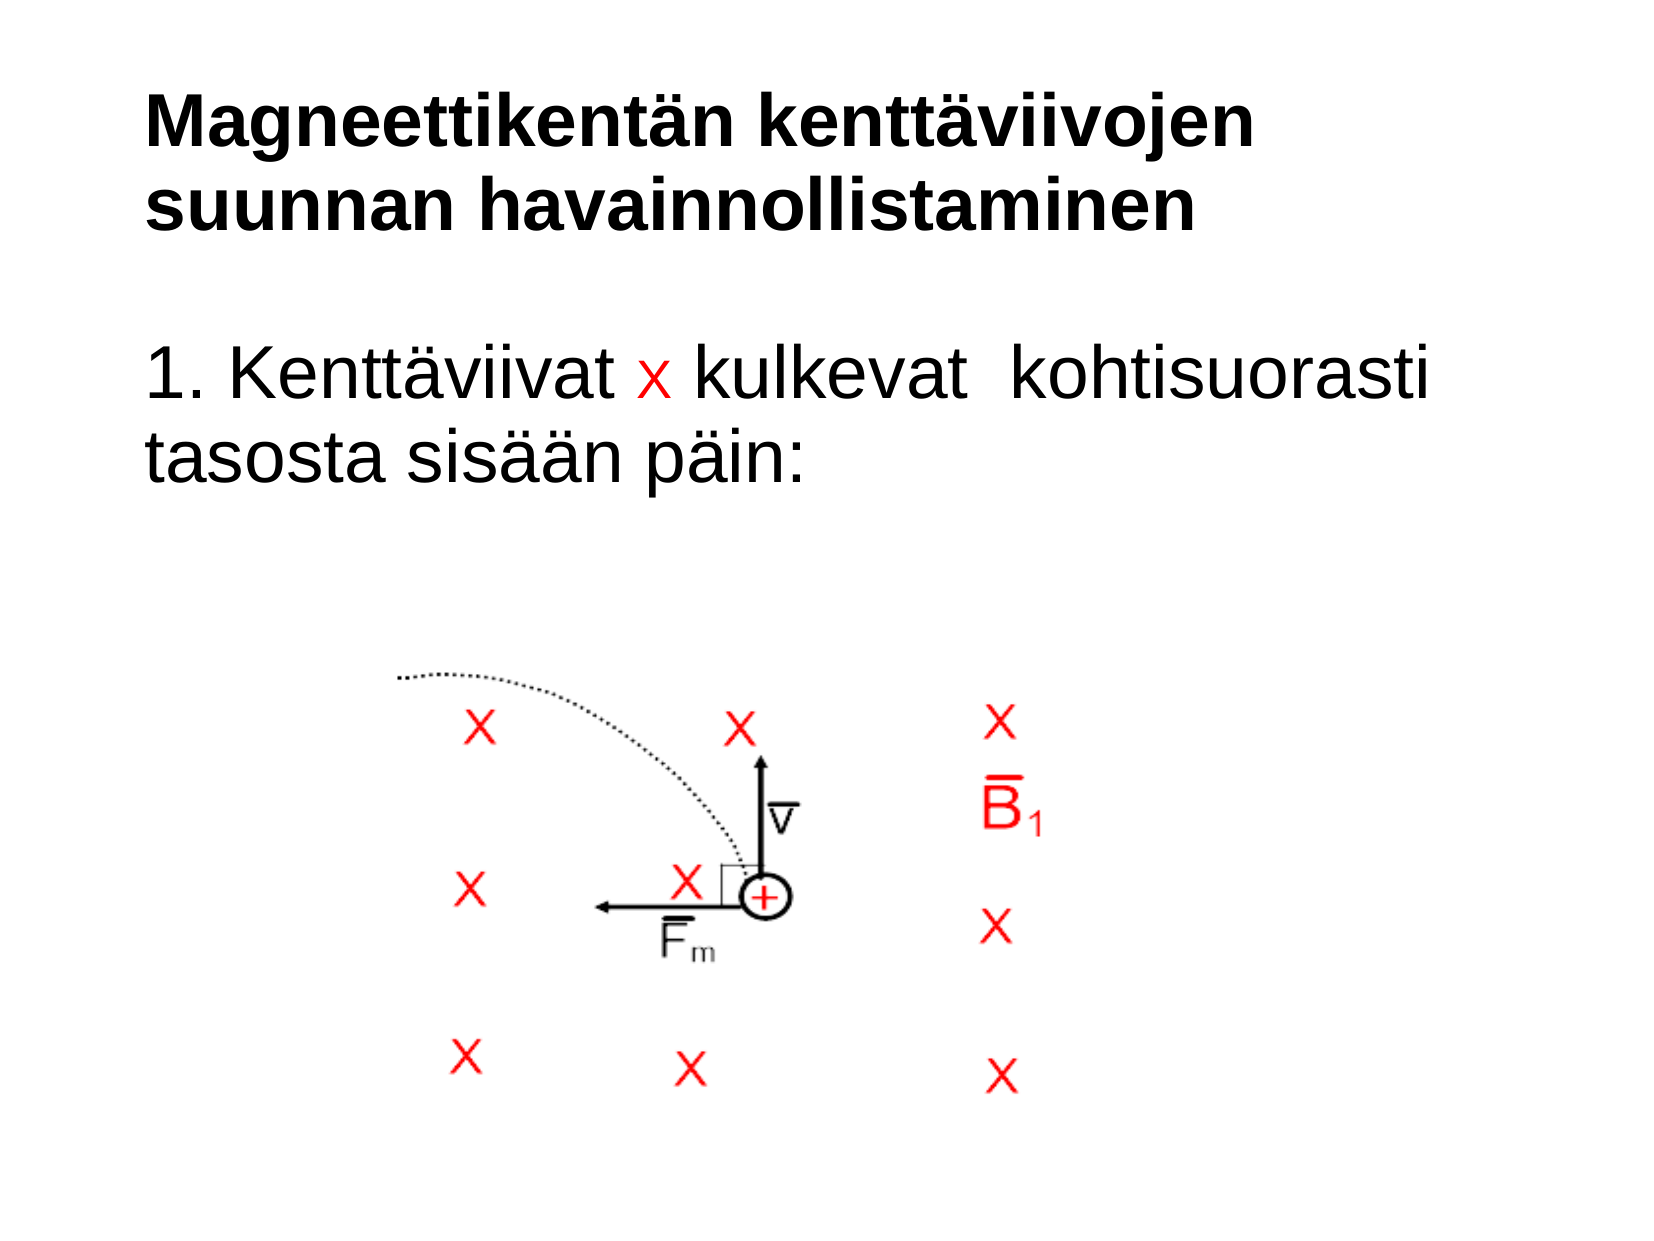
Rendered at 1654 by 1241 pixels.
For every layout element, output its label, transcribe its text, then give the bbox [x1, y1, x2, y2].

text_box Magneettikentän kenttäviivojen suunnan havainnollistaminen 1. Kenttäviivat X kulkevat kohtisuorasti tasosta sisään päin: [129, 70, 1489, 520]
picture [329, 614, 1158, 1157]
